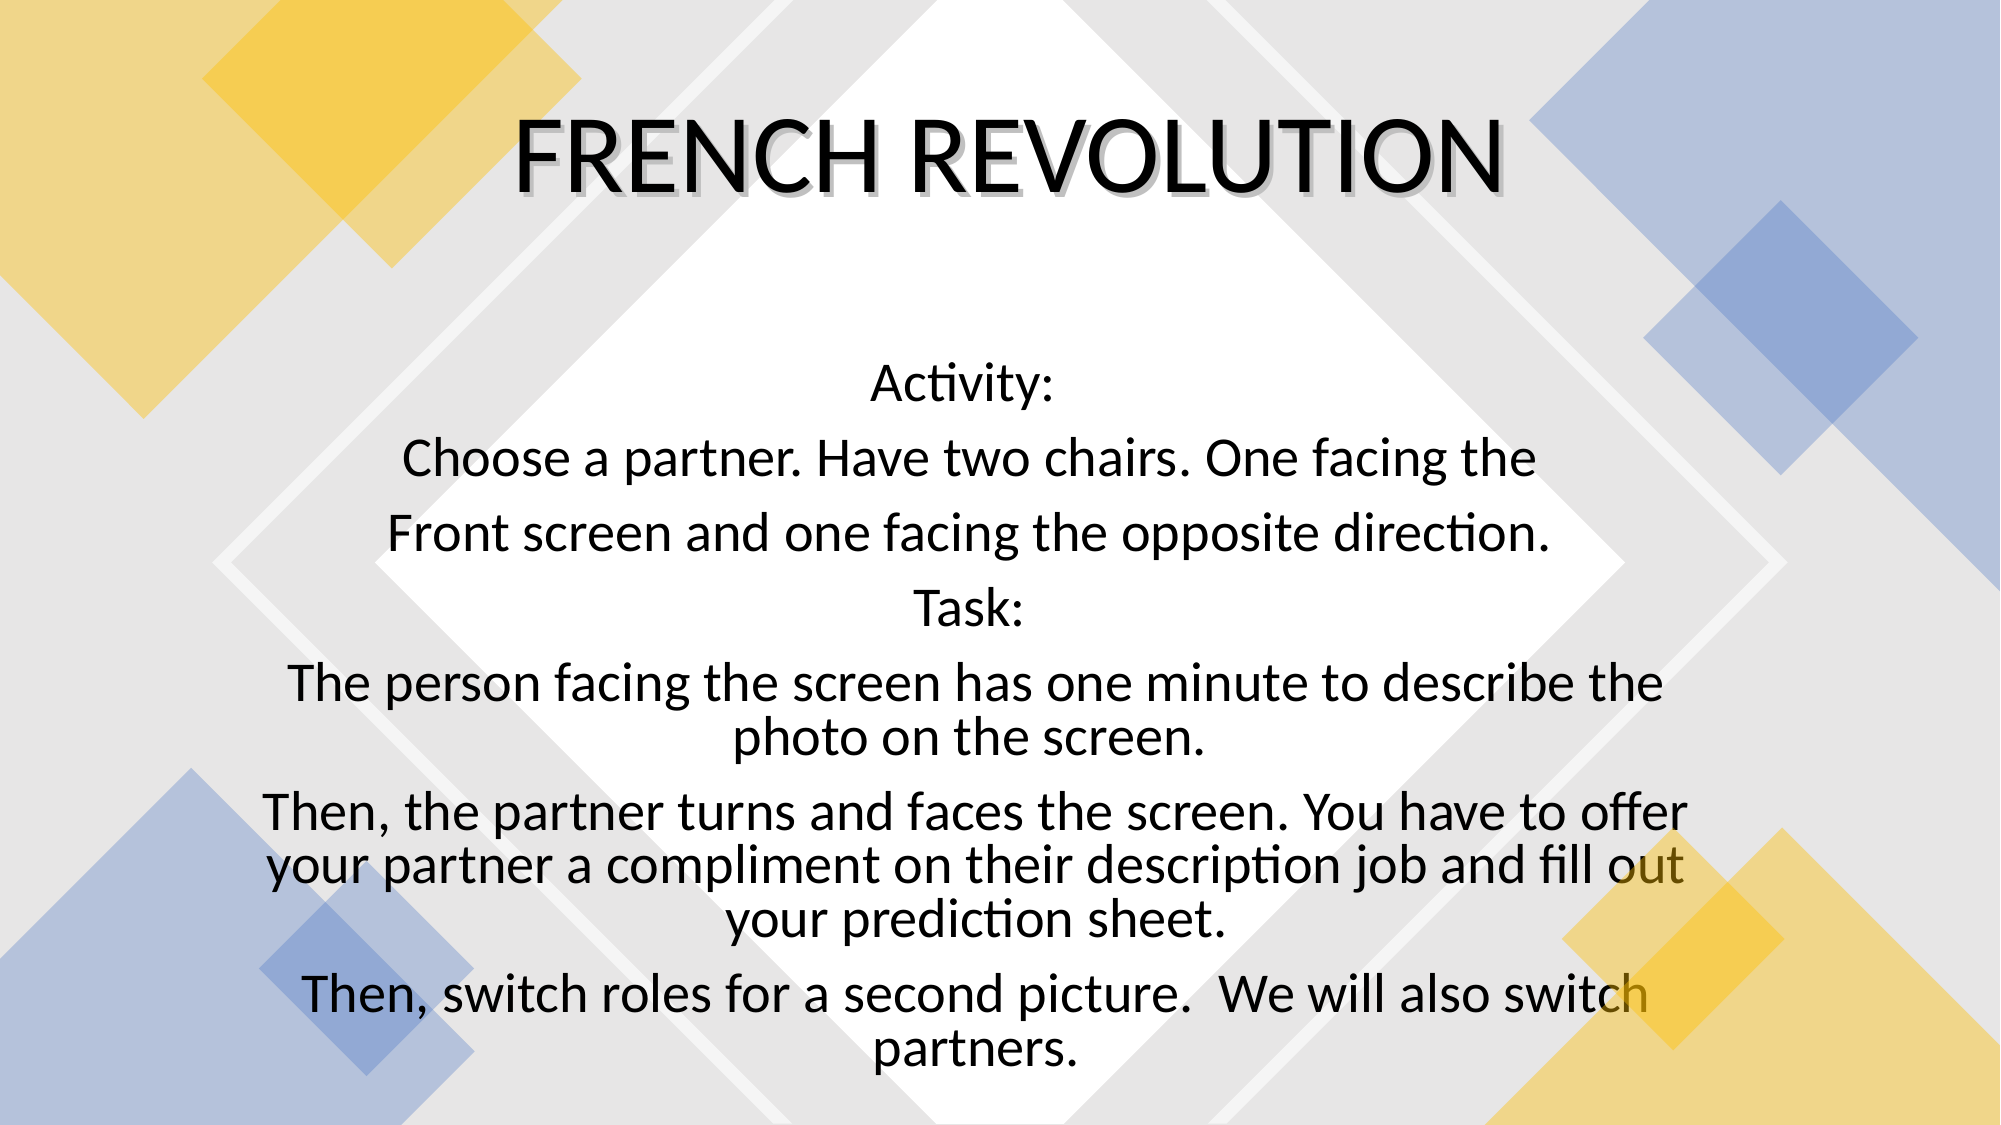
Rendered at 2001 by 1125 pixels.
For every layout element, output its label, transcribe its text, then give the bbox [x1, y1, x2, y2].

subtitle Activity: Choose a partner. Have two chairs. One facing the Front screen and one facing the opposite direction. Task: The person facing the screen has one minute to describe the photo on the screen. Then, the partner turns and faces the screen. You have to offer your partner a compliment on their description job and fill out your prediction sheet. Then, switch roles for a second picture. We will also switch partners. [205, 351, 1747, 1117]
text_box FRENCH REVOLUTION [441, 72, 1579, 223]
text_box [0, 0, 2000, 1125]
